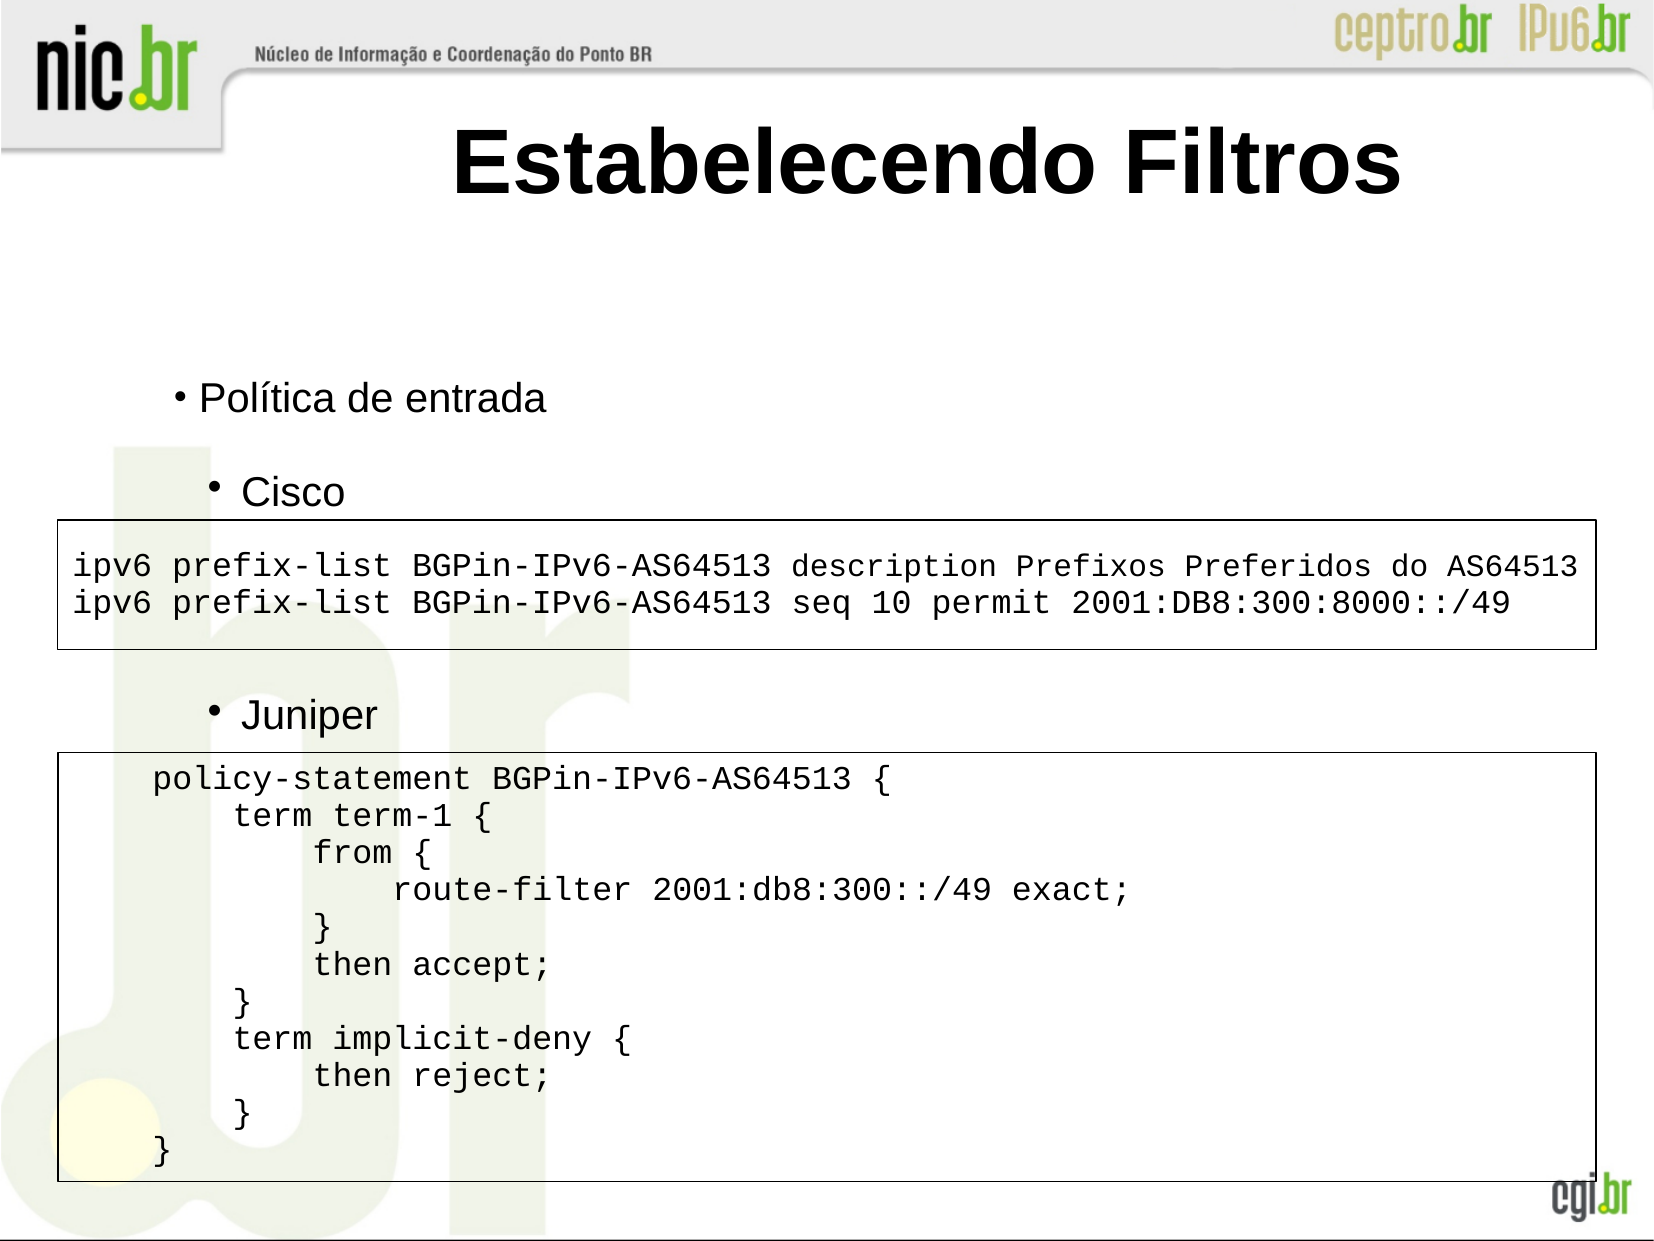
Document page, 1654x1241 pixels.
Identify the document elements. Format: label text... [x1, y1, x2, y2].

text_box Estabelecendo Filtros [190, 97, 1654, 216]
picture [0, 0, 1654, 1241]
text_box policy-statement BGPin-IPv6-AS64513 { term term-1 { from { route-filter 2001:db8:300::/49 exact; } then accept; } term implicit-deny { then reject; } } [57, 752, 1596, 1182]
text_box ipv6 prefix-list BGPin-IPv6-AS64513 description Prefixos Preferidos do AS64513 ipv6 prefix-list BGPin-IPv6-AS64513 seq 10 permit 2001:DB8:300:8000::/49 [57, 519, 1597, 650]
text_box Política de entrada Cisco Juniper [158, 360, 1496, 502]
